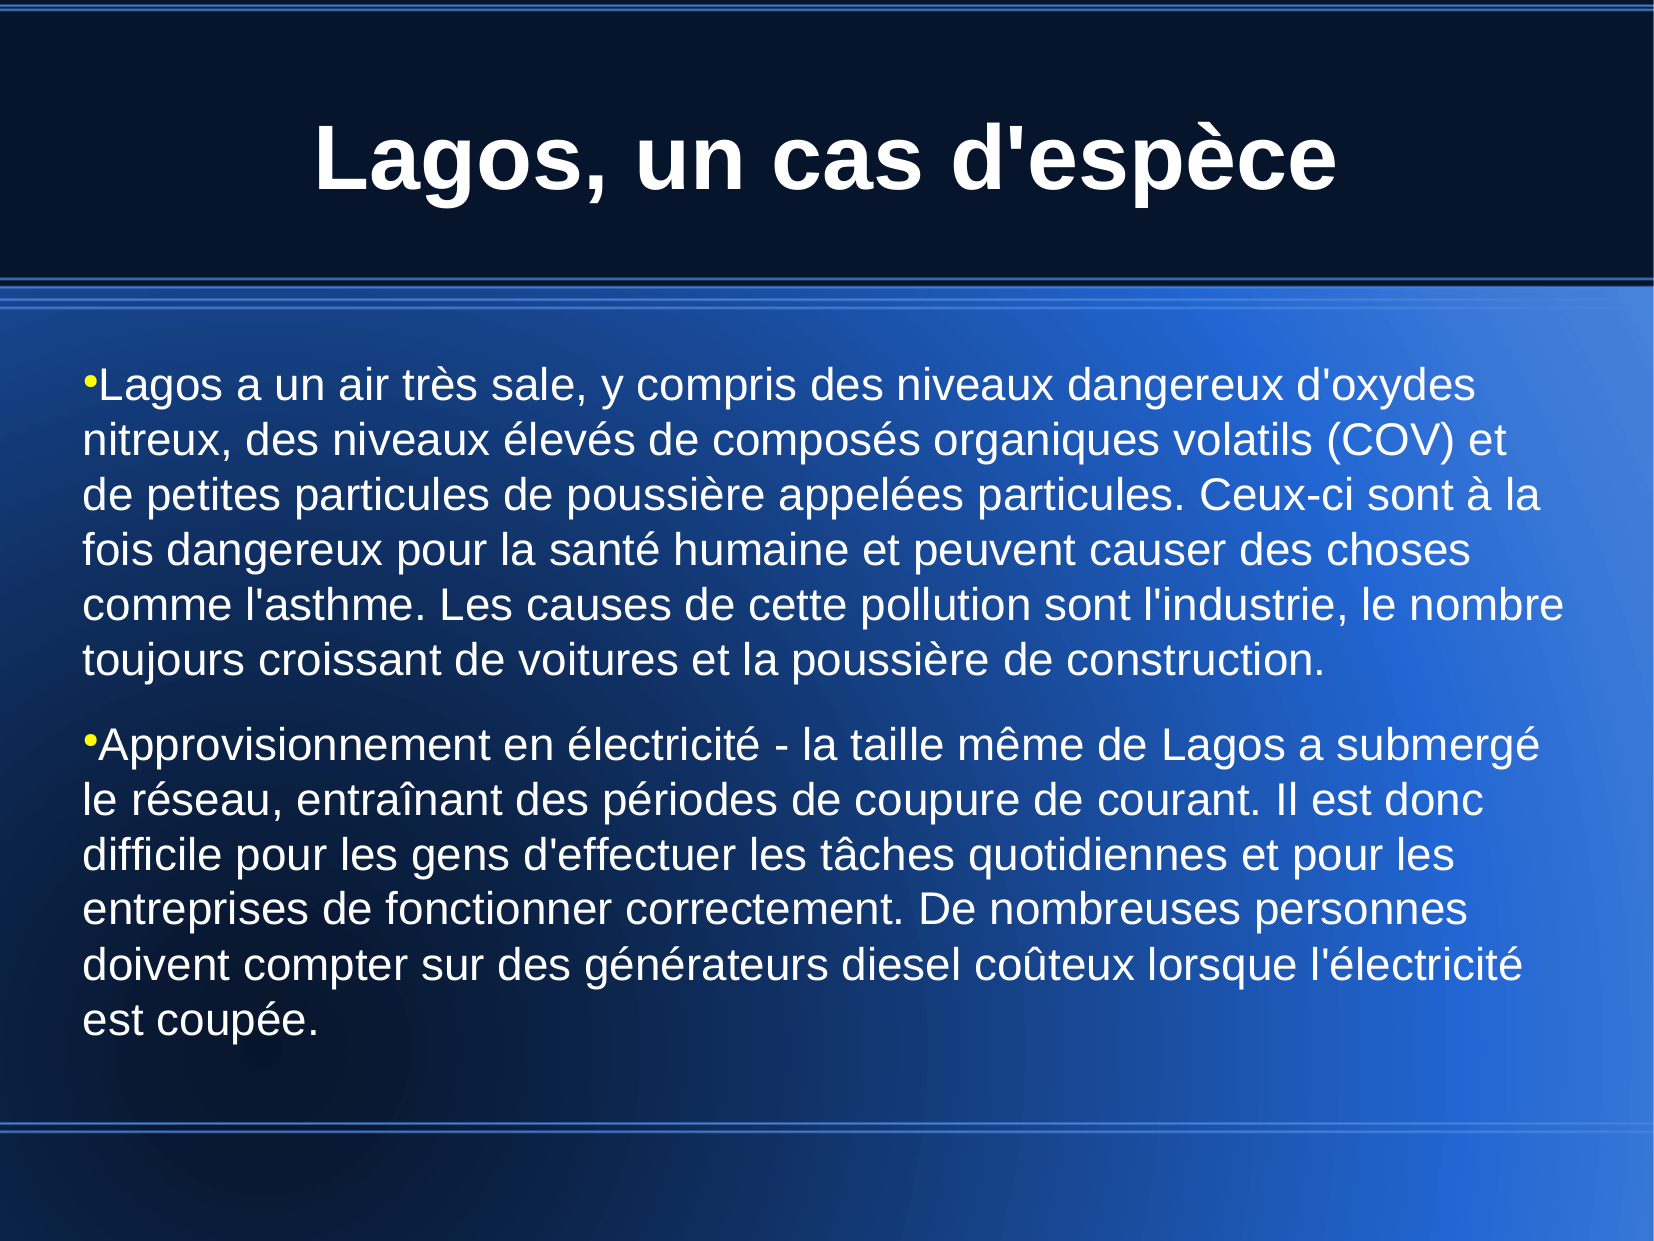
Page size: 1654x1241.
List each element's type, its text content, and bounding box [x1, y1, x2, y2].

title Lagos, un cas d'espèce [82, 49, 1571, 257]
picture [0, 0, 1654, 1241]
list Lagos a un air très sale, y compris des niveaux dangereux d'oxydes nitreux, des niveaux élevés de composés organiques volatils (COV) et de petites particules de poussière appelées particules. Ceux-ci sont à la fois dangereux pour la santé humaine et peuvent causer des choses comme l'asthme. Les causes de cette pollution sont l'industrie, le nombre toujours croissant de voitures et la poussière de construction. Approvisionnement en électricité - la taille même de Lagos a submergé le réseau, entraînant des périodes de coupure de courant. Il est donc difficile pour les gens d'effectuer les tâches quotidiennes et pour les entreprises de fonctionner correctement. De nombreuses personnes doivent compter sur des générateurs diesel coûteux lorsque l'électricité est coupée. [82, 355, 1571, 1058]
